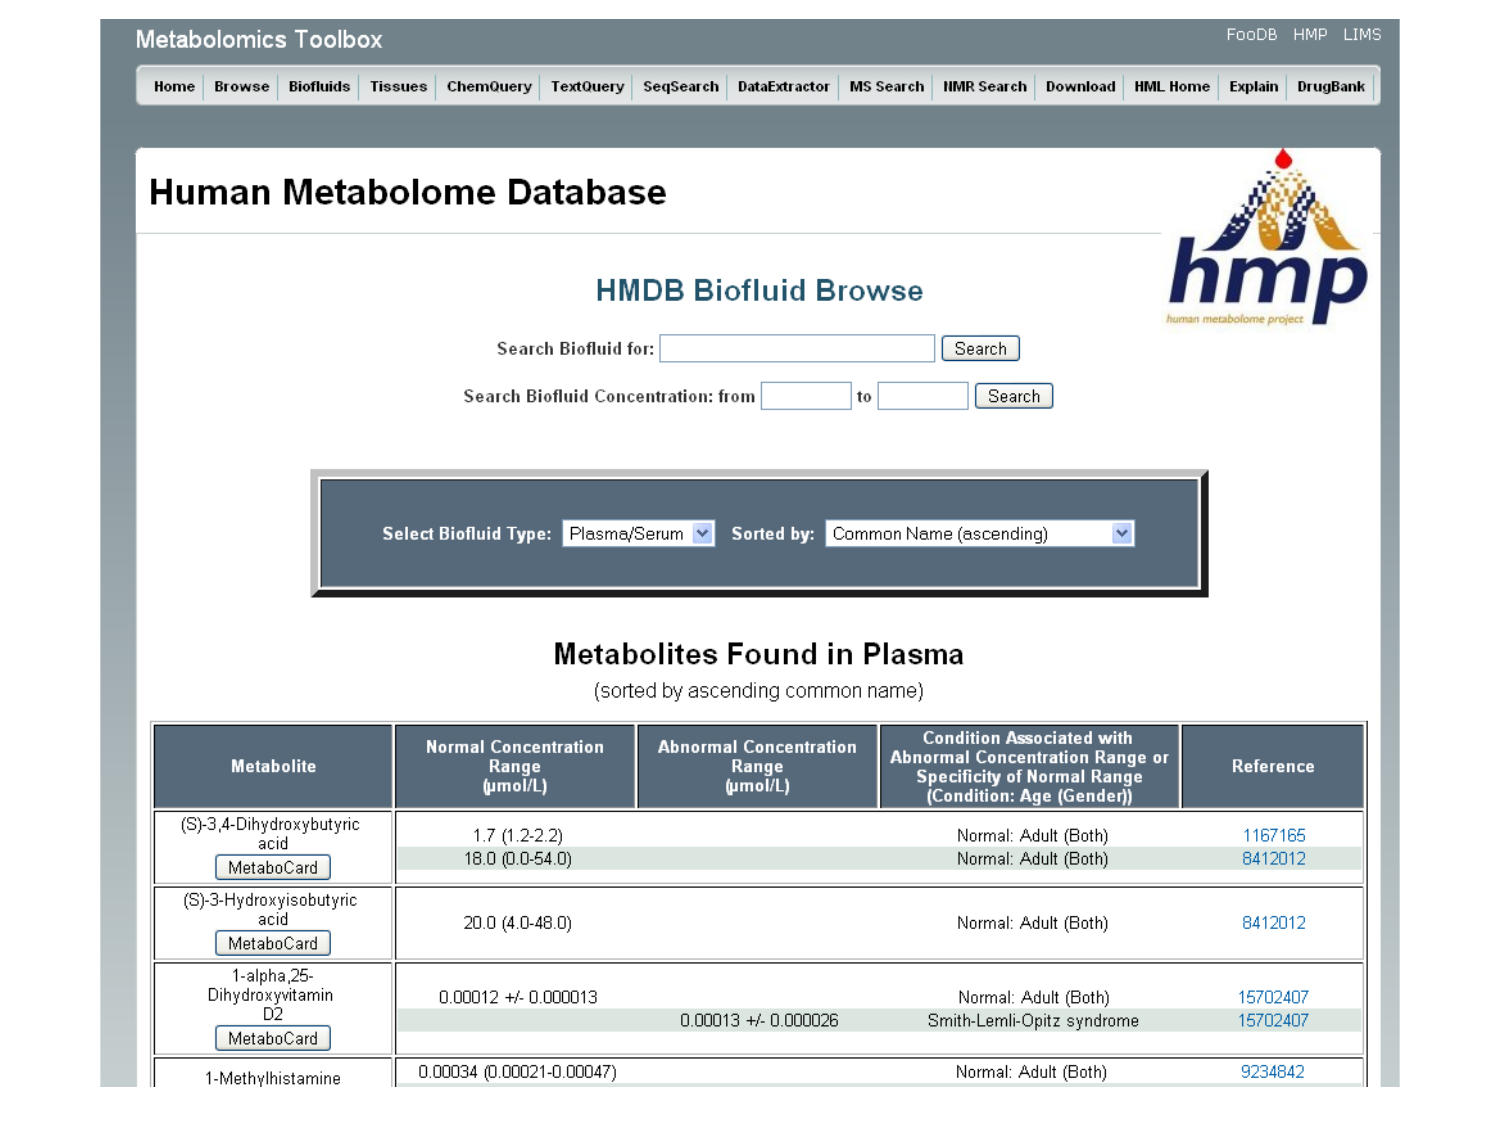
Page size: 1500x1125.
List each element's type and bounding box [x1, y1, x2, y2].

picture [100, 19, 1400, 1087]
